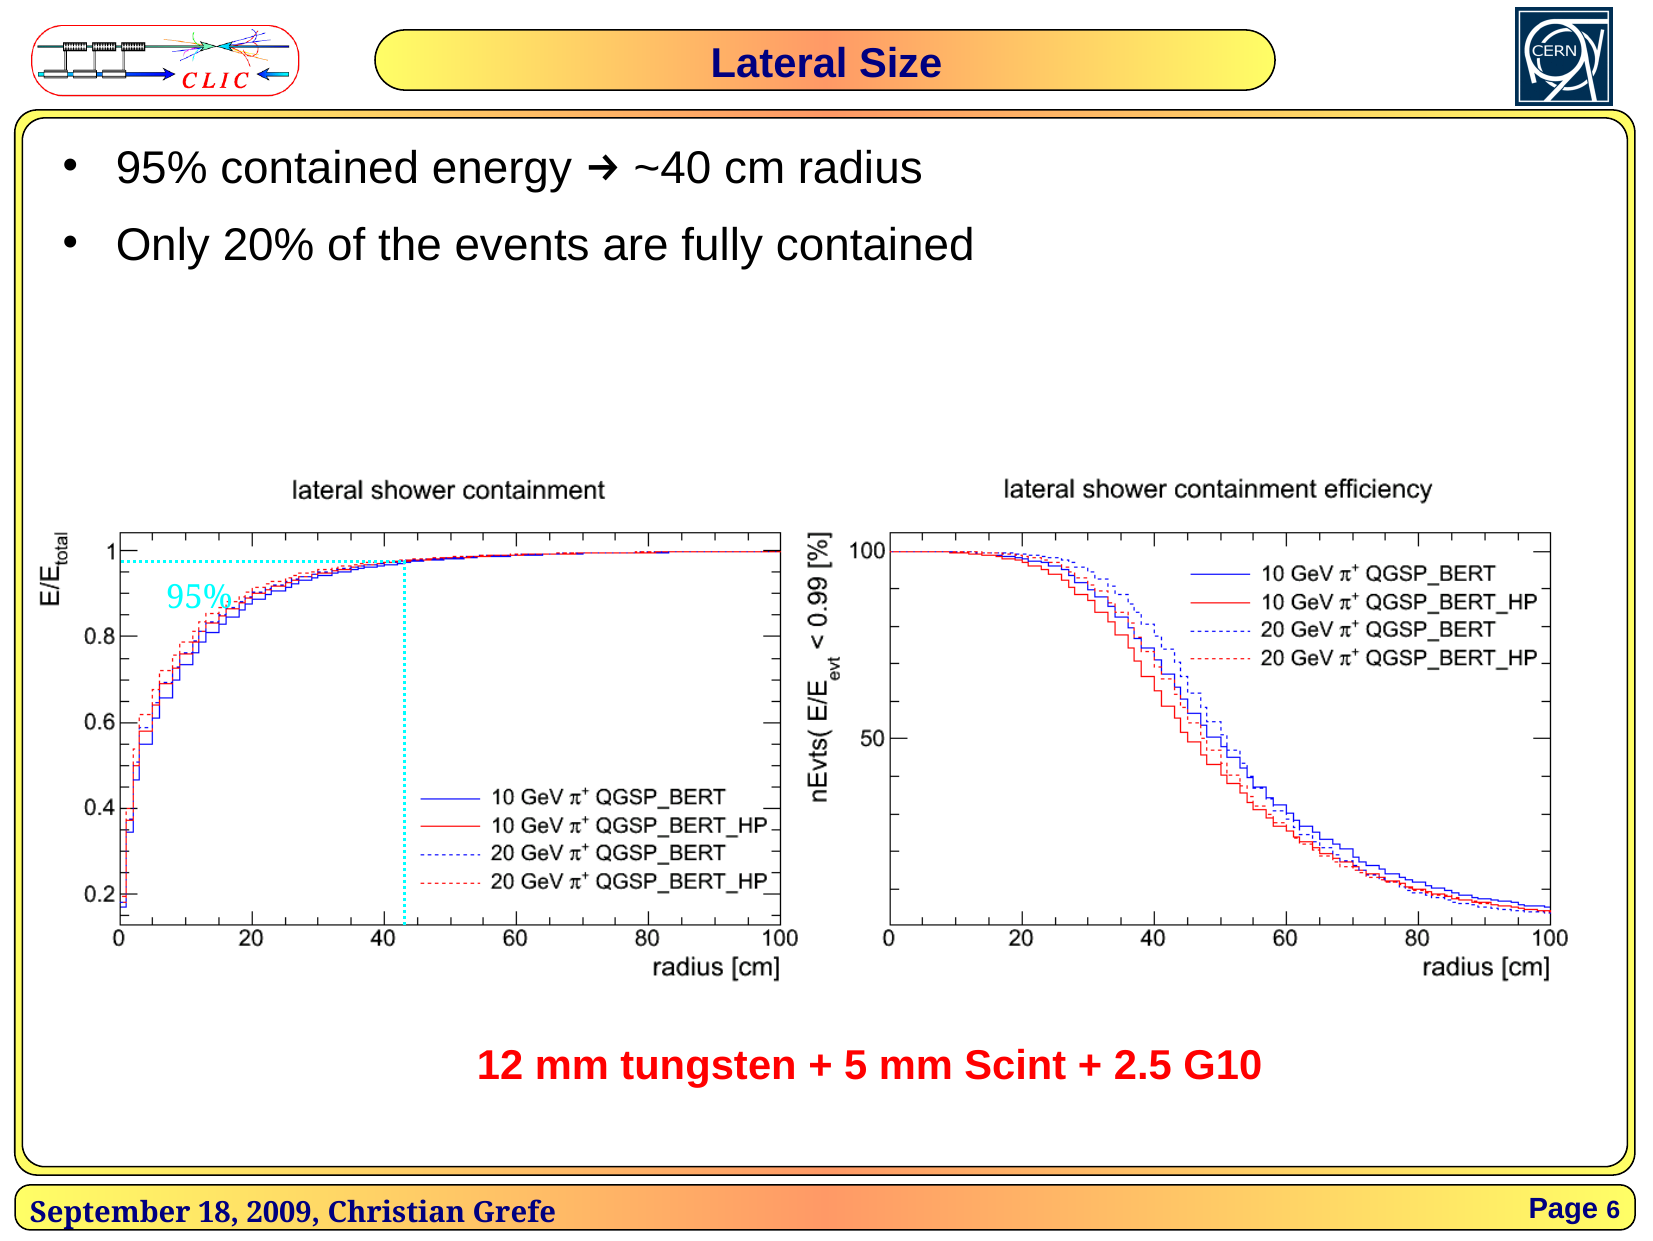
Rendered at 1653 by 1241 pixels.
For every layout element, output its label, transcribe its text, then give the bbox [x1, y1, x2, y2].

picture [1515, 7, 1613, 106]
text_box 12 mm tungsten + 5 mm Scint + 2.5 G10 [462, 1030, 1347, 1096]
title Lateral Size [376, 32, 1277, 96]
picture [29, 22, 301, 98]
picture [37, 450, 1594, 1010]
text_box 95% [149, 566, 280, 625]
list 95% contained energy → ~40 cm radius Only 20% of the events are fully contained [45, 145, 1605, 1140]
